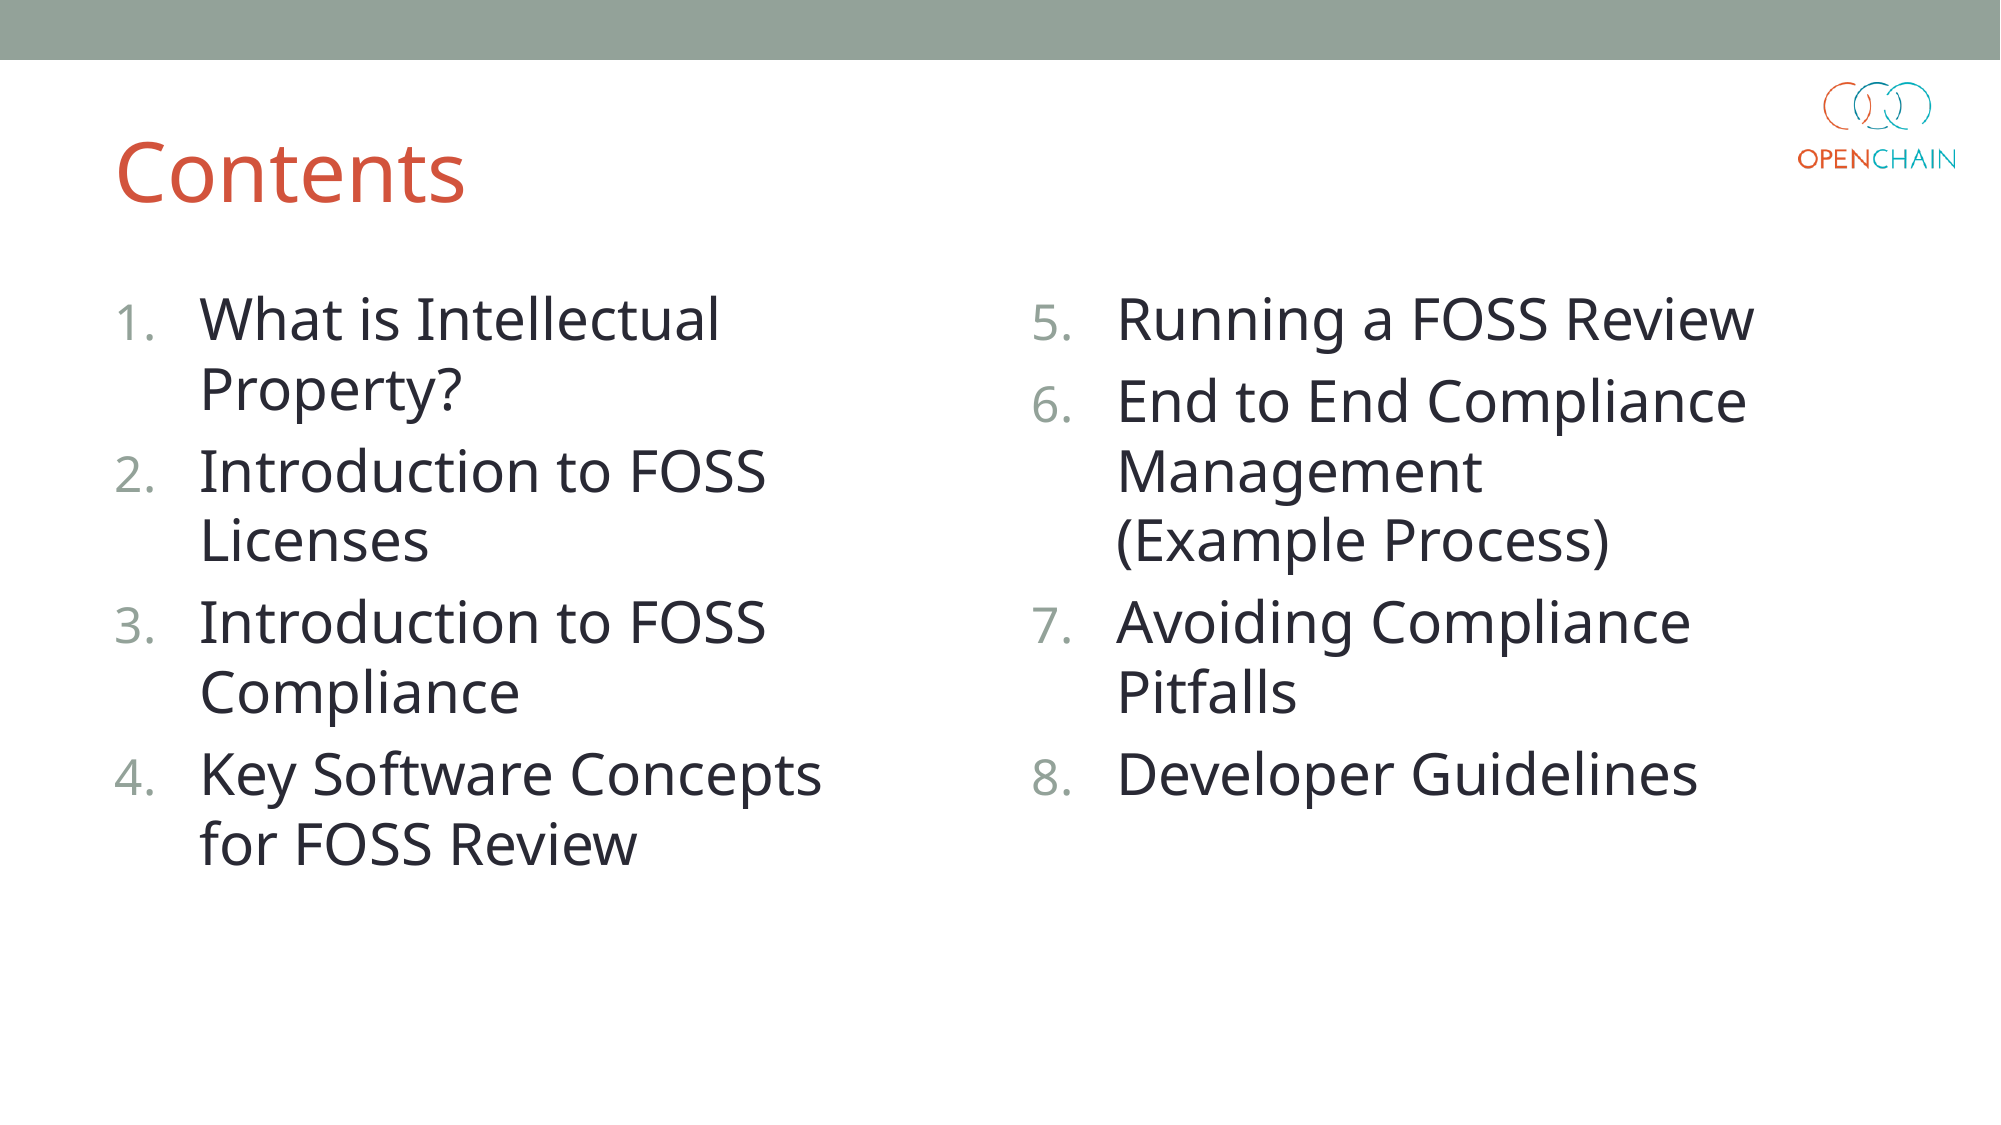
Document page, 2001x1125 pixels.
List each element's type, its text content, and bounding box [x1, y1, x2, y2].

list Running a FOSS Review End to End Compliance Management (Example Process) Avoiding Compliance Pitfalls Developer Guidelines [1016, 274, 1900, 1049]
picture [1798, 82, 1955, 169]
title Contents [99, 87, 1900, 250]
list What is Intellectual Property? Introduction to FOSS Licenses Introduction to FOSS Compliance Key Software Concepts for FOSS Review [99, 274, 984, 1049]
